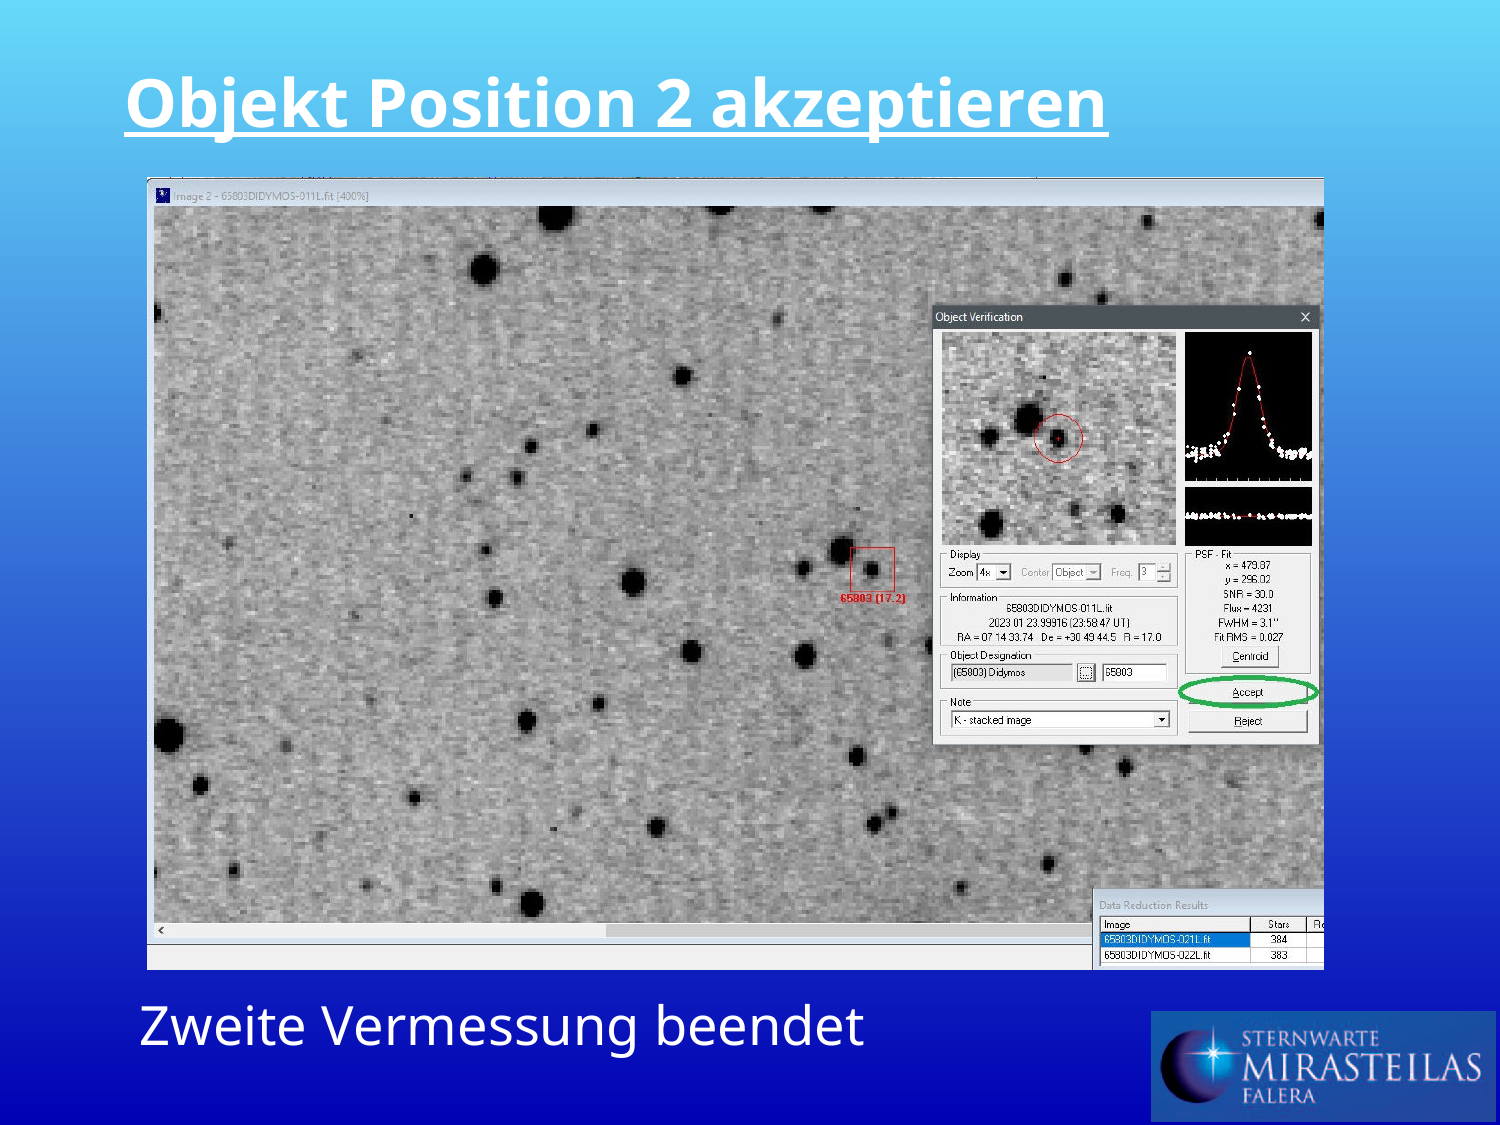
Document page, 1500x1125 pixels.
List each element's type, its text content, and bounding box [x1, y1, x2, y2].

picture [1151, 1011, 1496, 1122]
text_box Objekt Position 2 akzeptieren Zweite Vermessung beendet [94, 53, 1430, 680]
picture [147, 177, 1324, 970]
